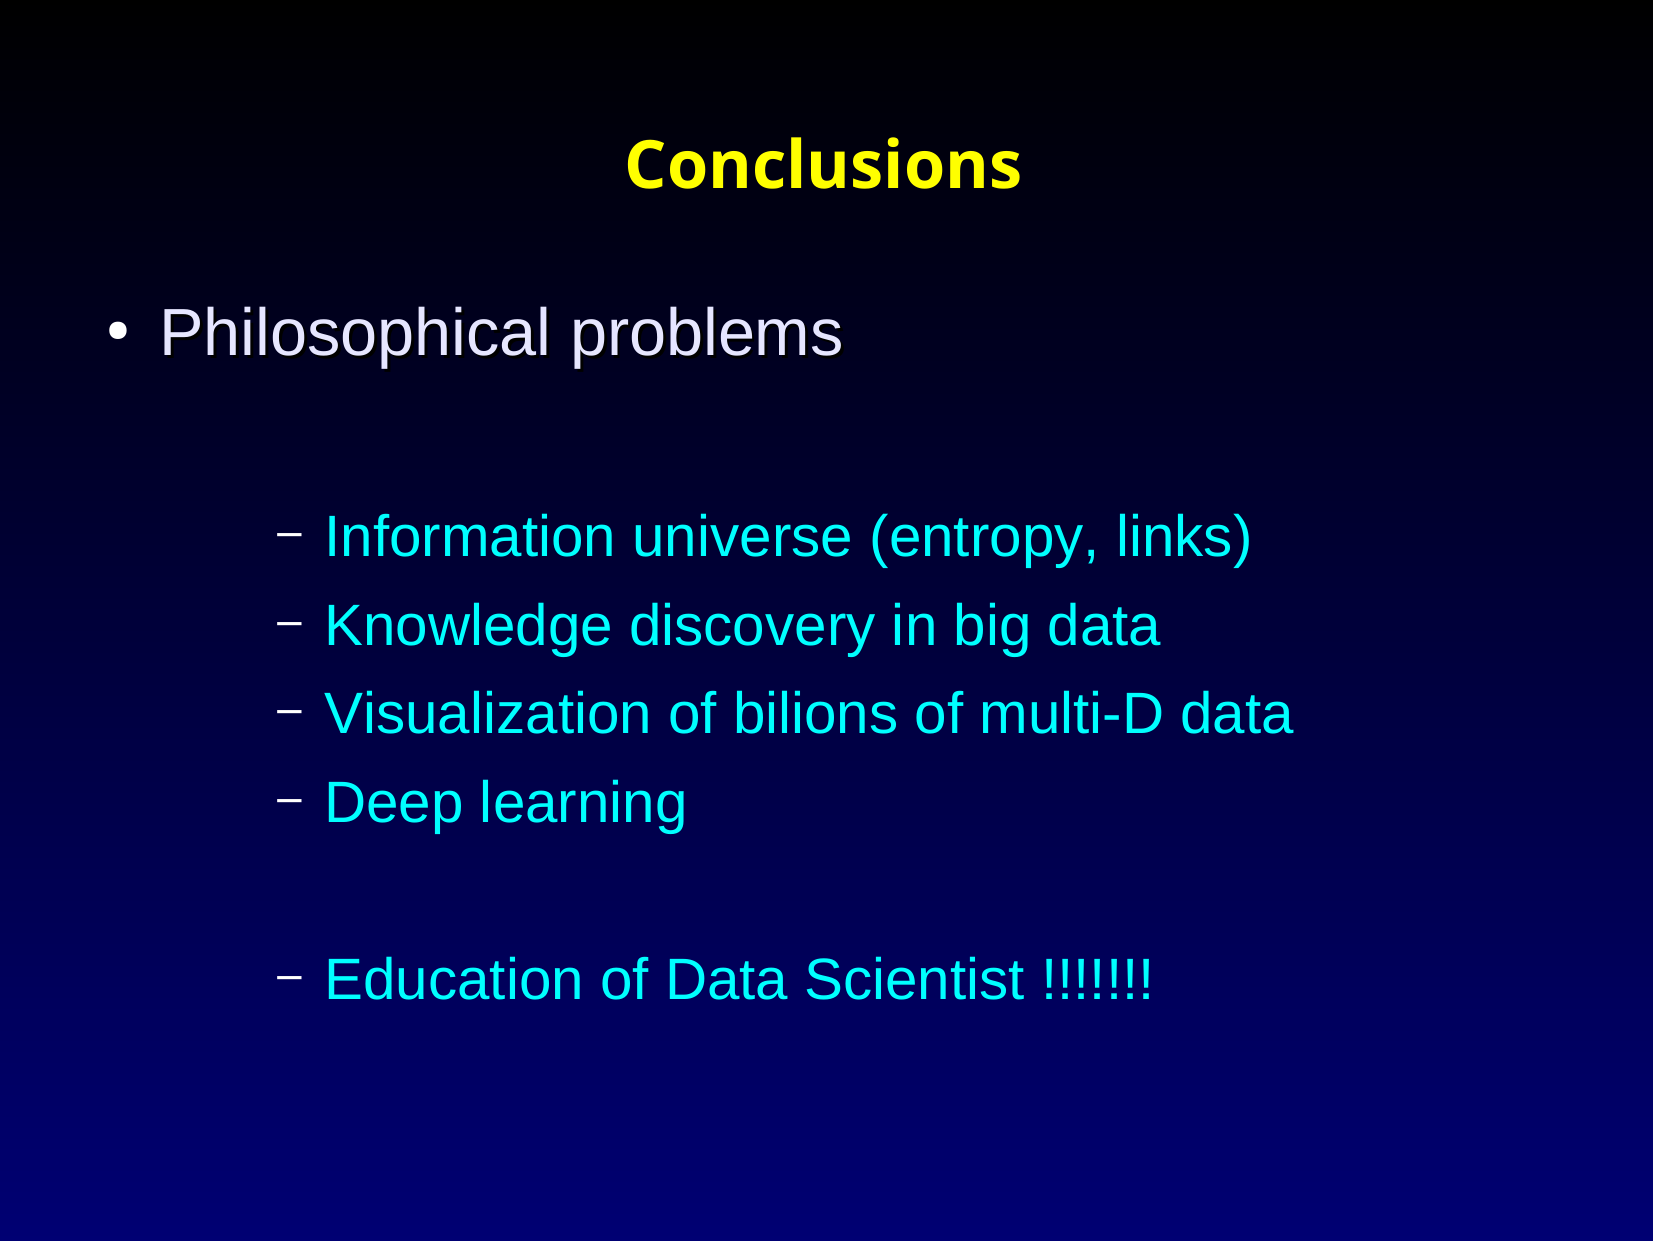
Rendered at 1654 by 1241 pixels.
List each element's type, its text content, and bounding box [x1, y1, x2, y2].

title Conclusions [88, 58, 1577, 266]
list Philosophical problems Information universe (entropy, links) Knowledge discovery in big data Visualization of bilions of multi-D data Deep learning Education of Data Scientist !!!!!!! [88, 295, 1577, 1114]
